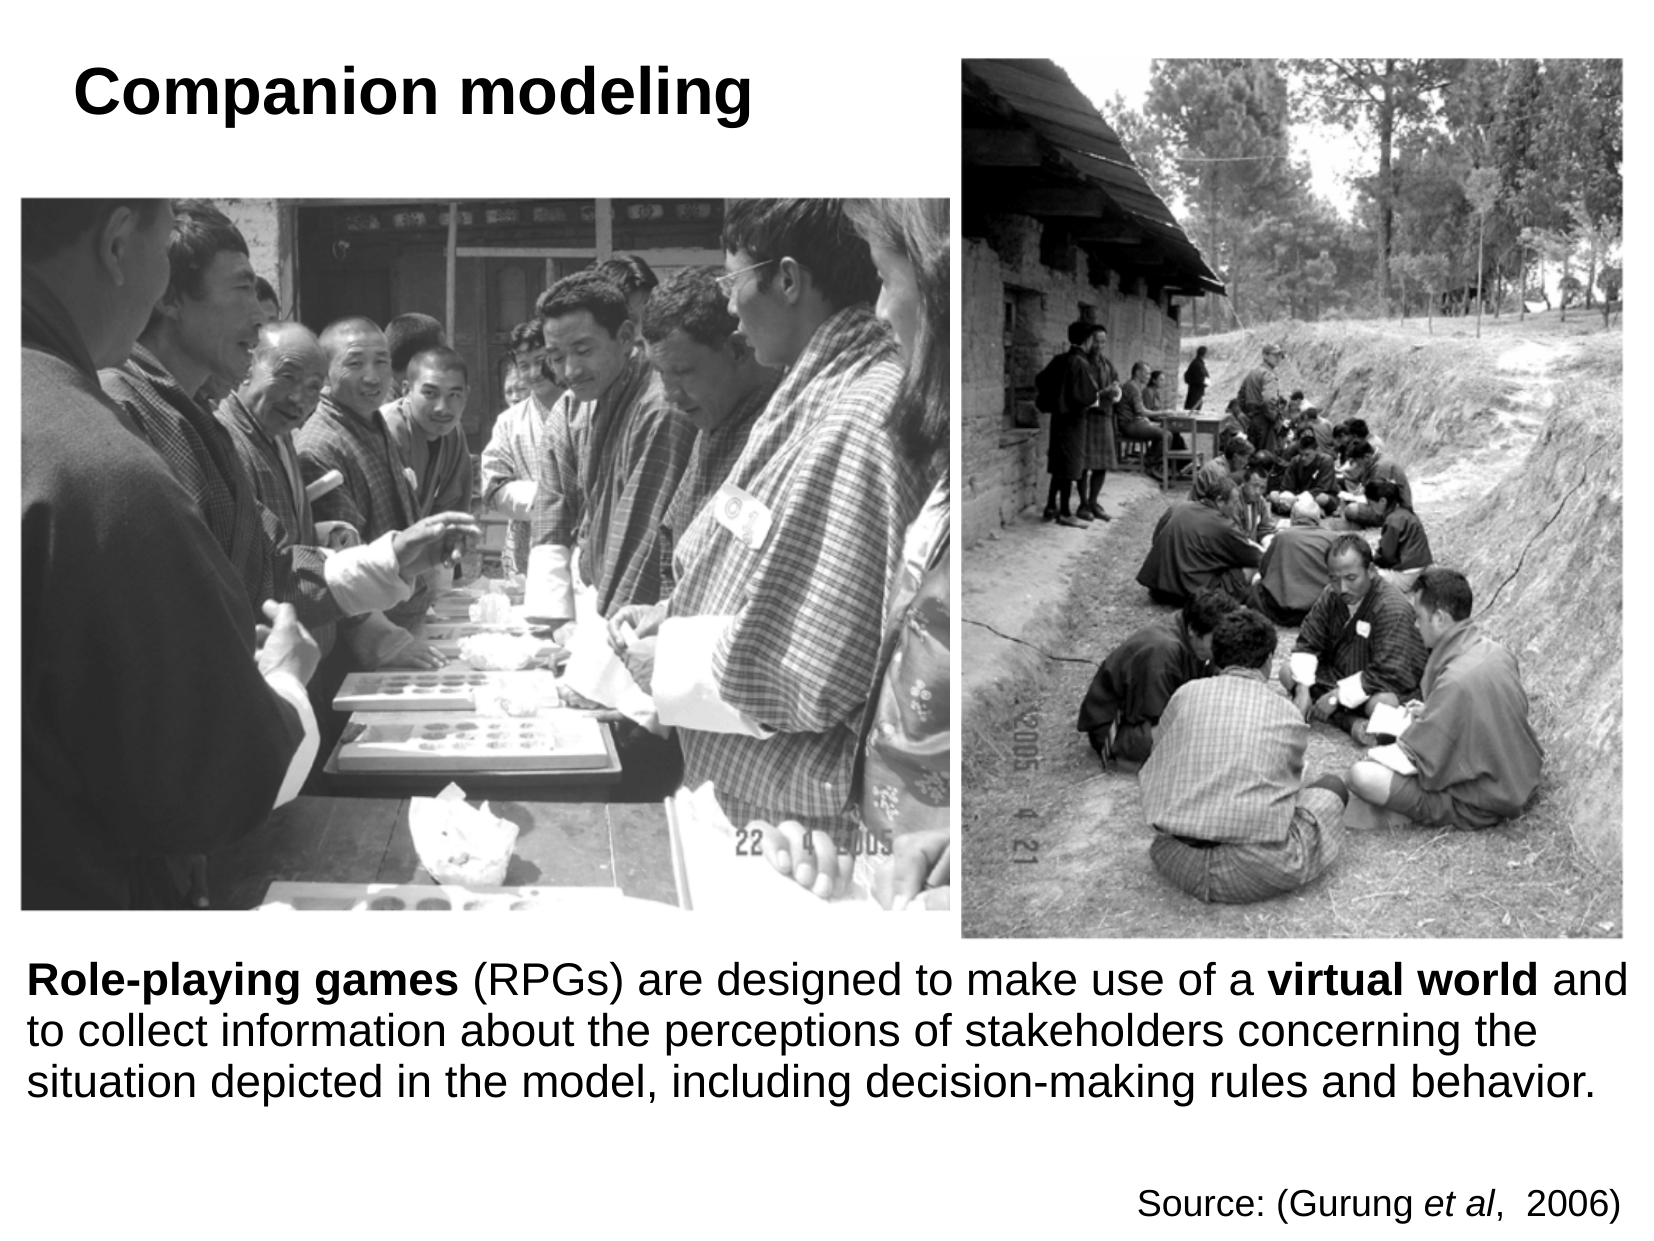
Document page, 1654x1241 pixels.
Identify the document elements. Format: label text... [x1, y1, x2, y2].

text_box Role-playing games (RPGs) are designed to make use of a virtual world and to collect information about the perceptions of stakeholders concerning the situation depicted in the model, including decision-making rules and behavior. [11, 946, 1654, 1167]
text_box Companion modeling [59, 47, 1654, 163]
text_box Source: (Gurung et al, 2006) [1122, 1175, 1654, 1241]
picture [13, 48, 1636, 945]
